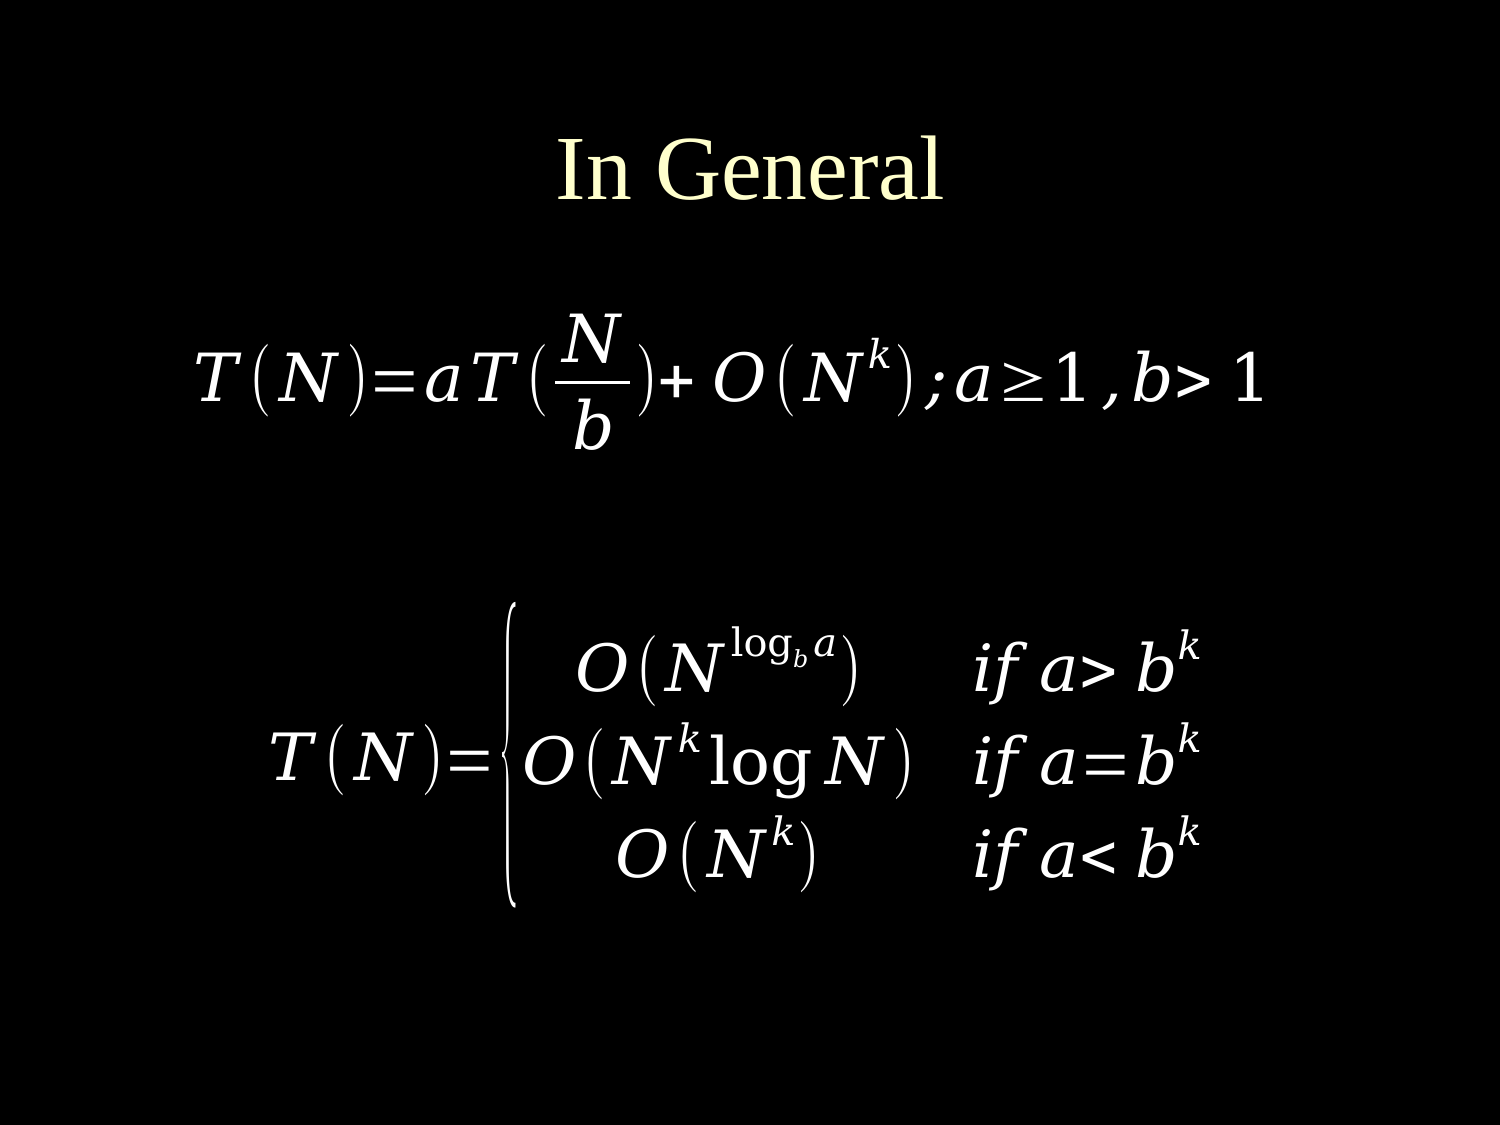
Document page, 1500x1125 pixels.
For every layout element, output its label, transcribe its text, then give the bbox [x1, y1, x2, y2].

title In General [22, 75, 1480, 263]
chart [262, 600, 1208, 912]
chart [187, 299, 1278, 465]
